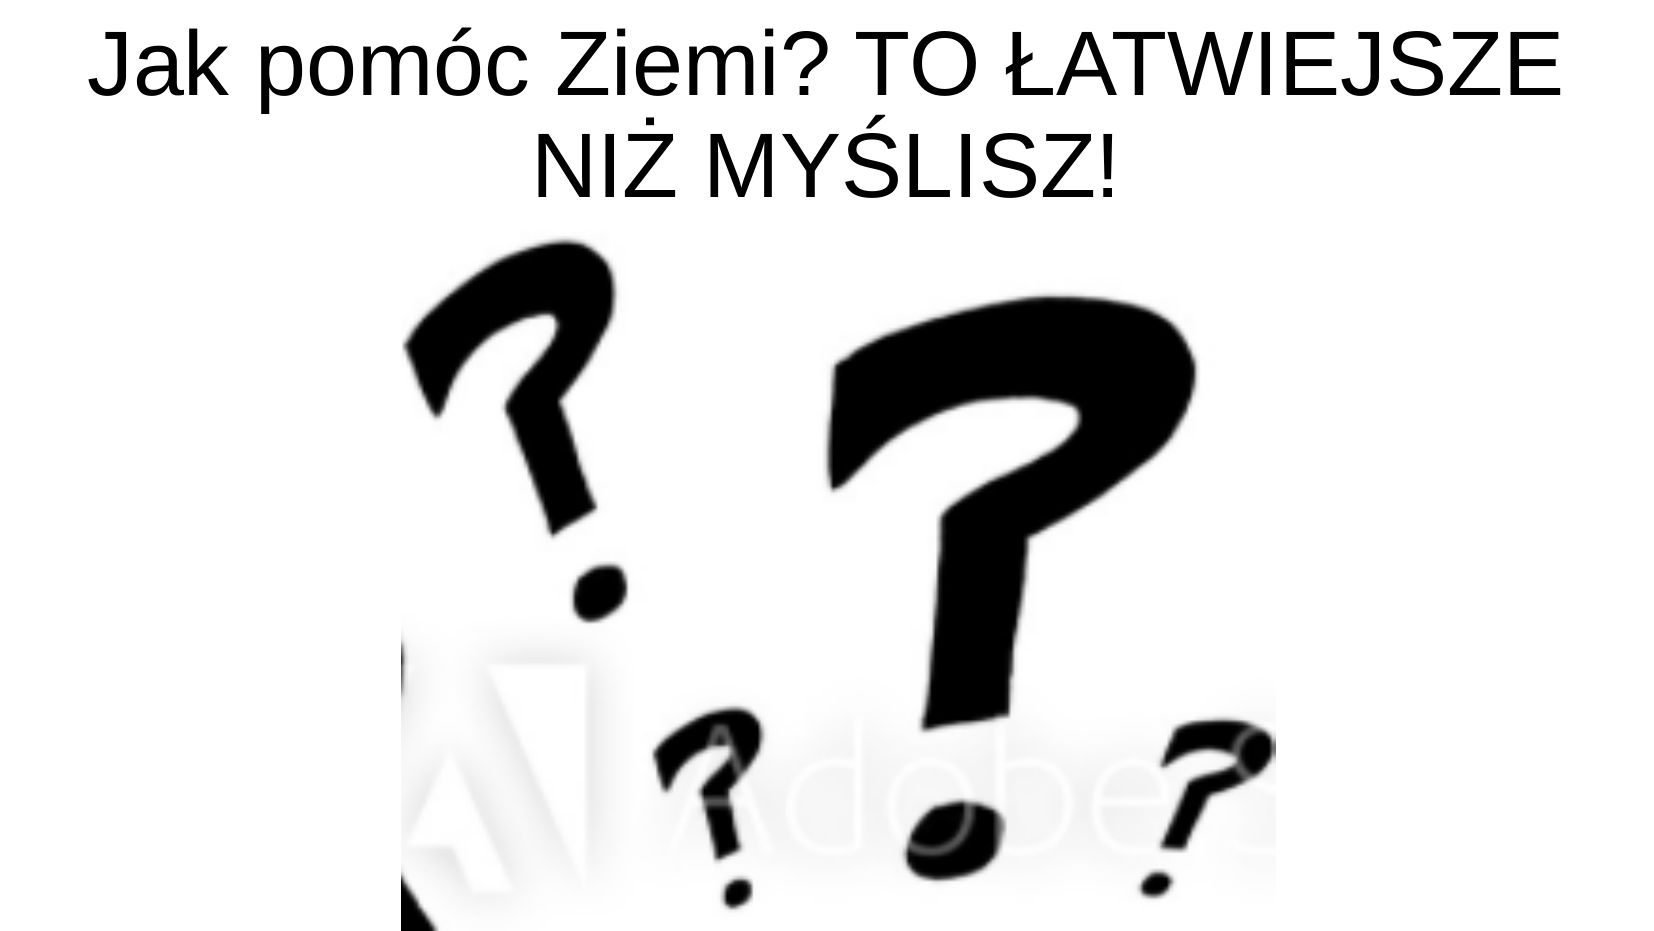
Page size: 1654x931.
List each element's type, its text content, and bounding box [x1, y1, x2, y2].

picture [401, 217, 1276, 931]
title Jak pomóc Ziemi? TO ŁATWIEJSZE NIŻ MYŚLISZ! [82, 12, 1571, 218]
